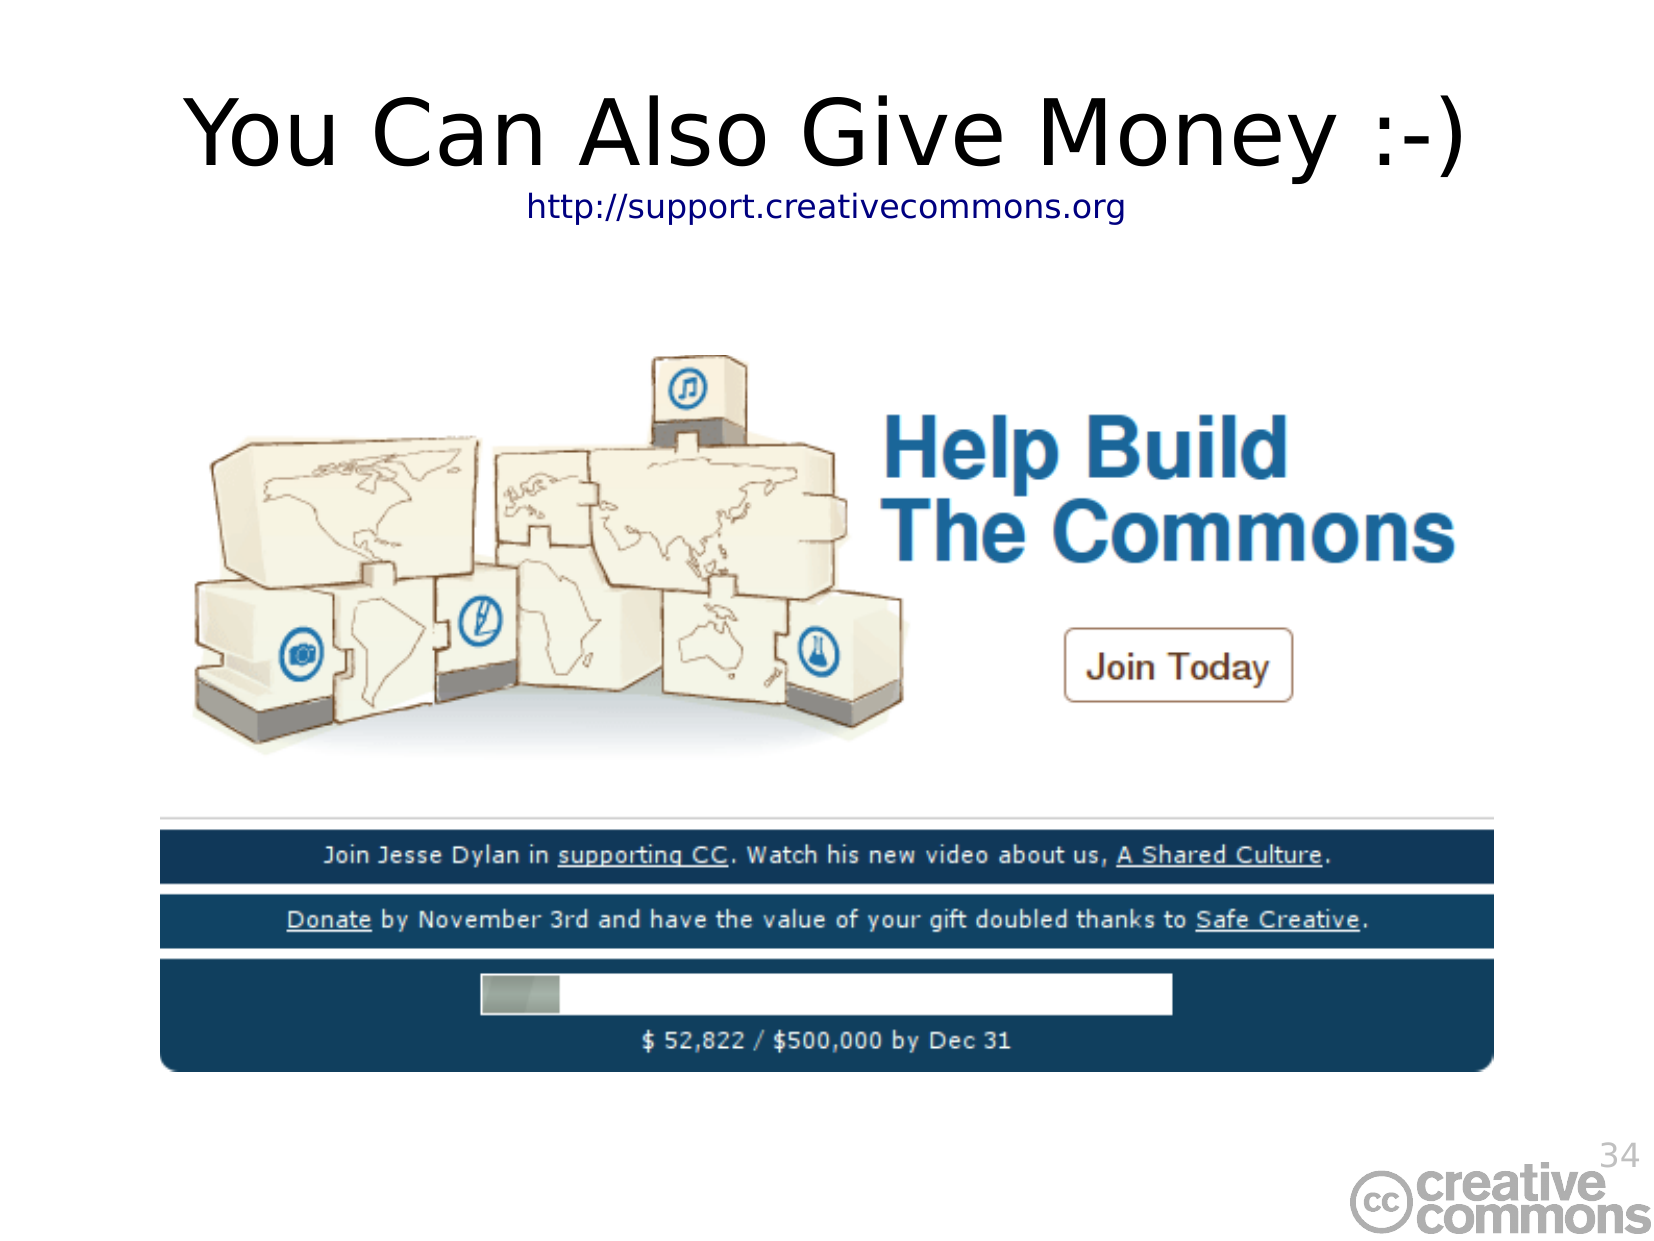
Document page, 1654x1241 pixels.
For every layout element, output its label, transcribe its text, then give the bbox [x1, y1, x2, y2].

picture [160, 355, 1494, 1072]
picture [1350, 1162, 1651, 1234]
title You Can Also Give Money :-) http://support.creativecommons.org [82, 49, 1571, 257]
